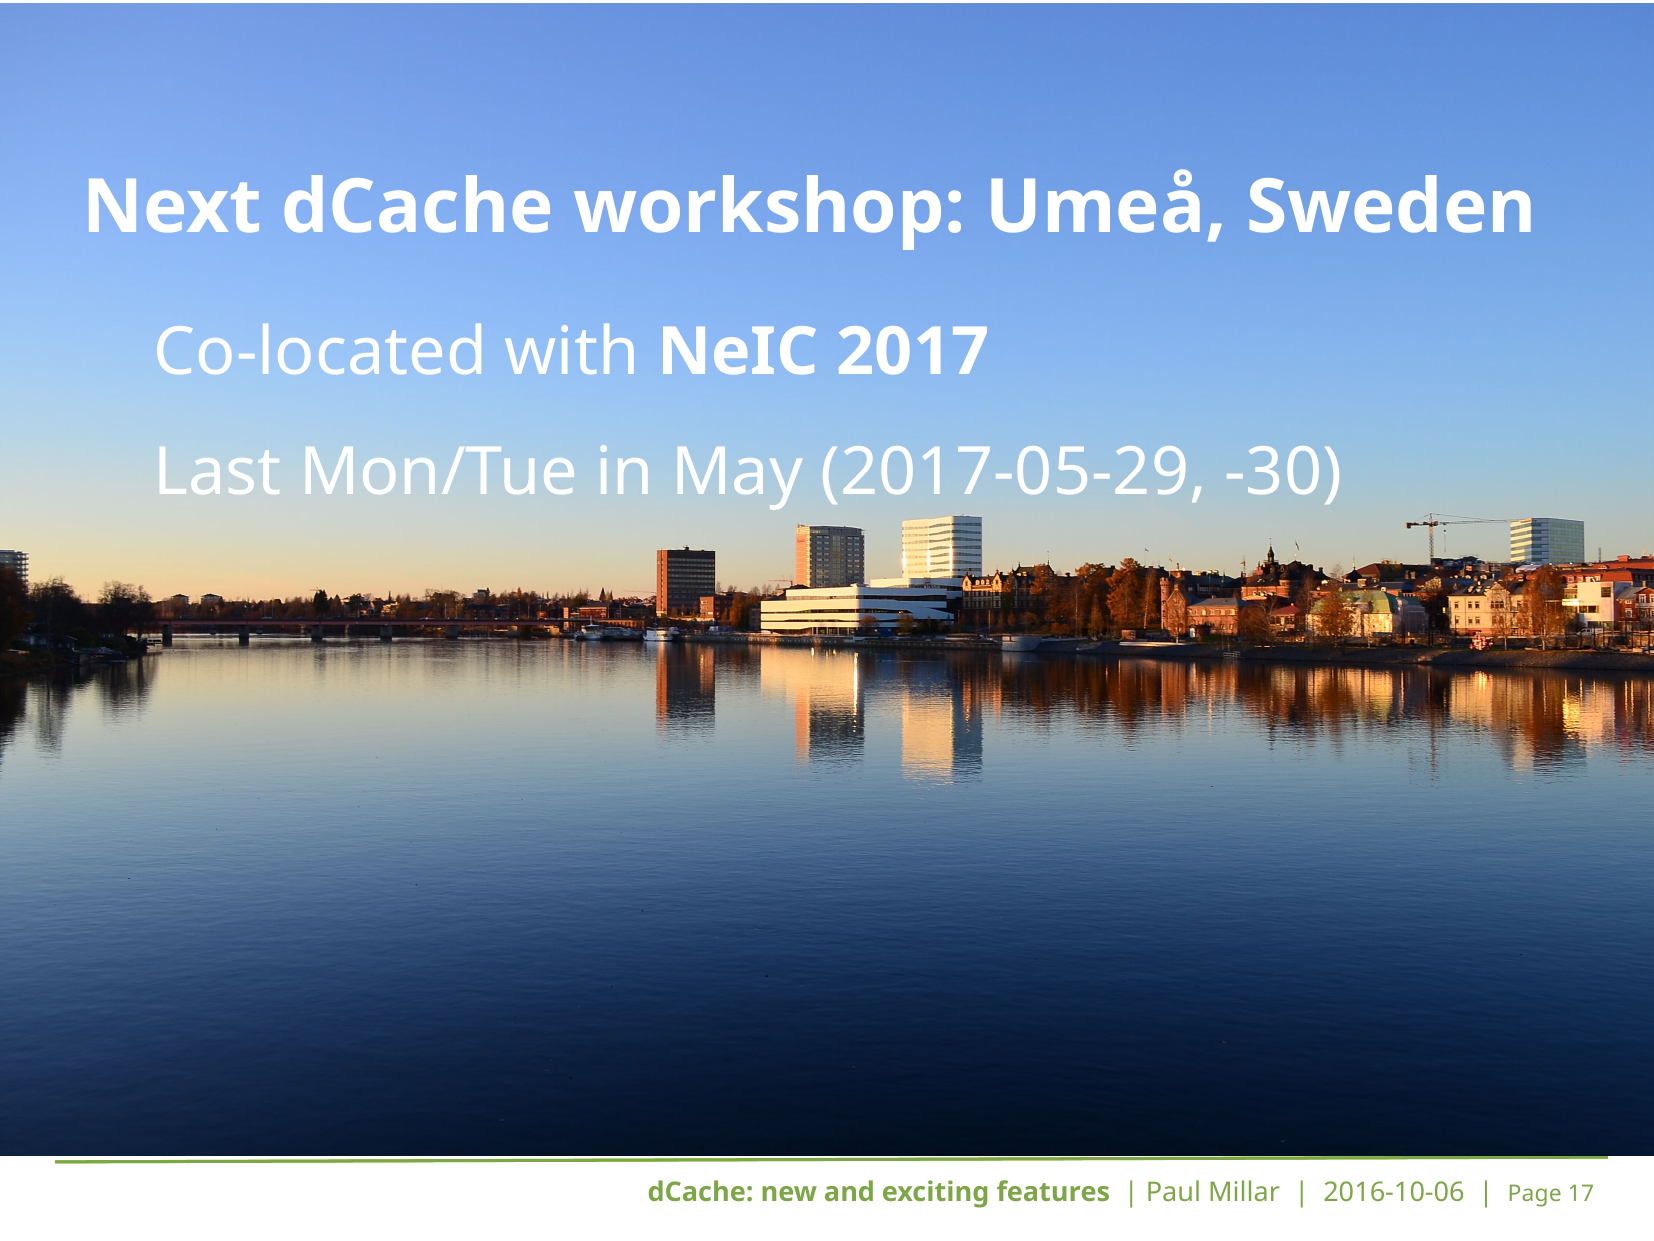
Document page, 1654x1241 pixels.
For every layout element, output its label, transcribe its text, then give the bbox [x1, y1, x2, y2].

picture [0, 3, 1654, 1156]
title Next dCache workshop: Umeå, Sweden [82, 155, 1605, 252]
list Co-located with NeIC 2017 Last Mon/Tue in May (2017-05-29, -30) [82, 302, 1571, 1023]
